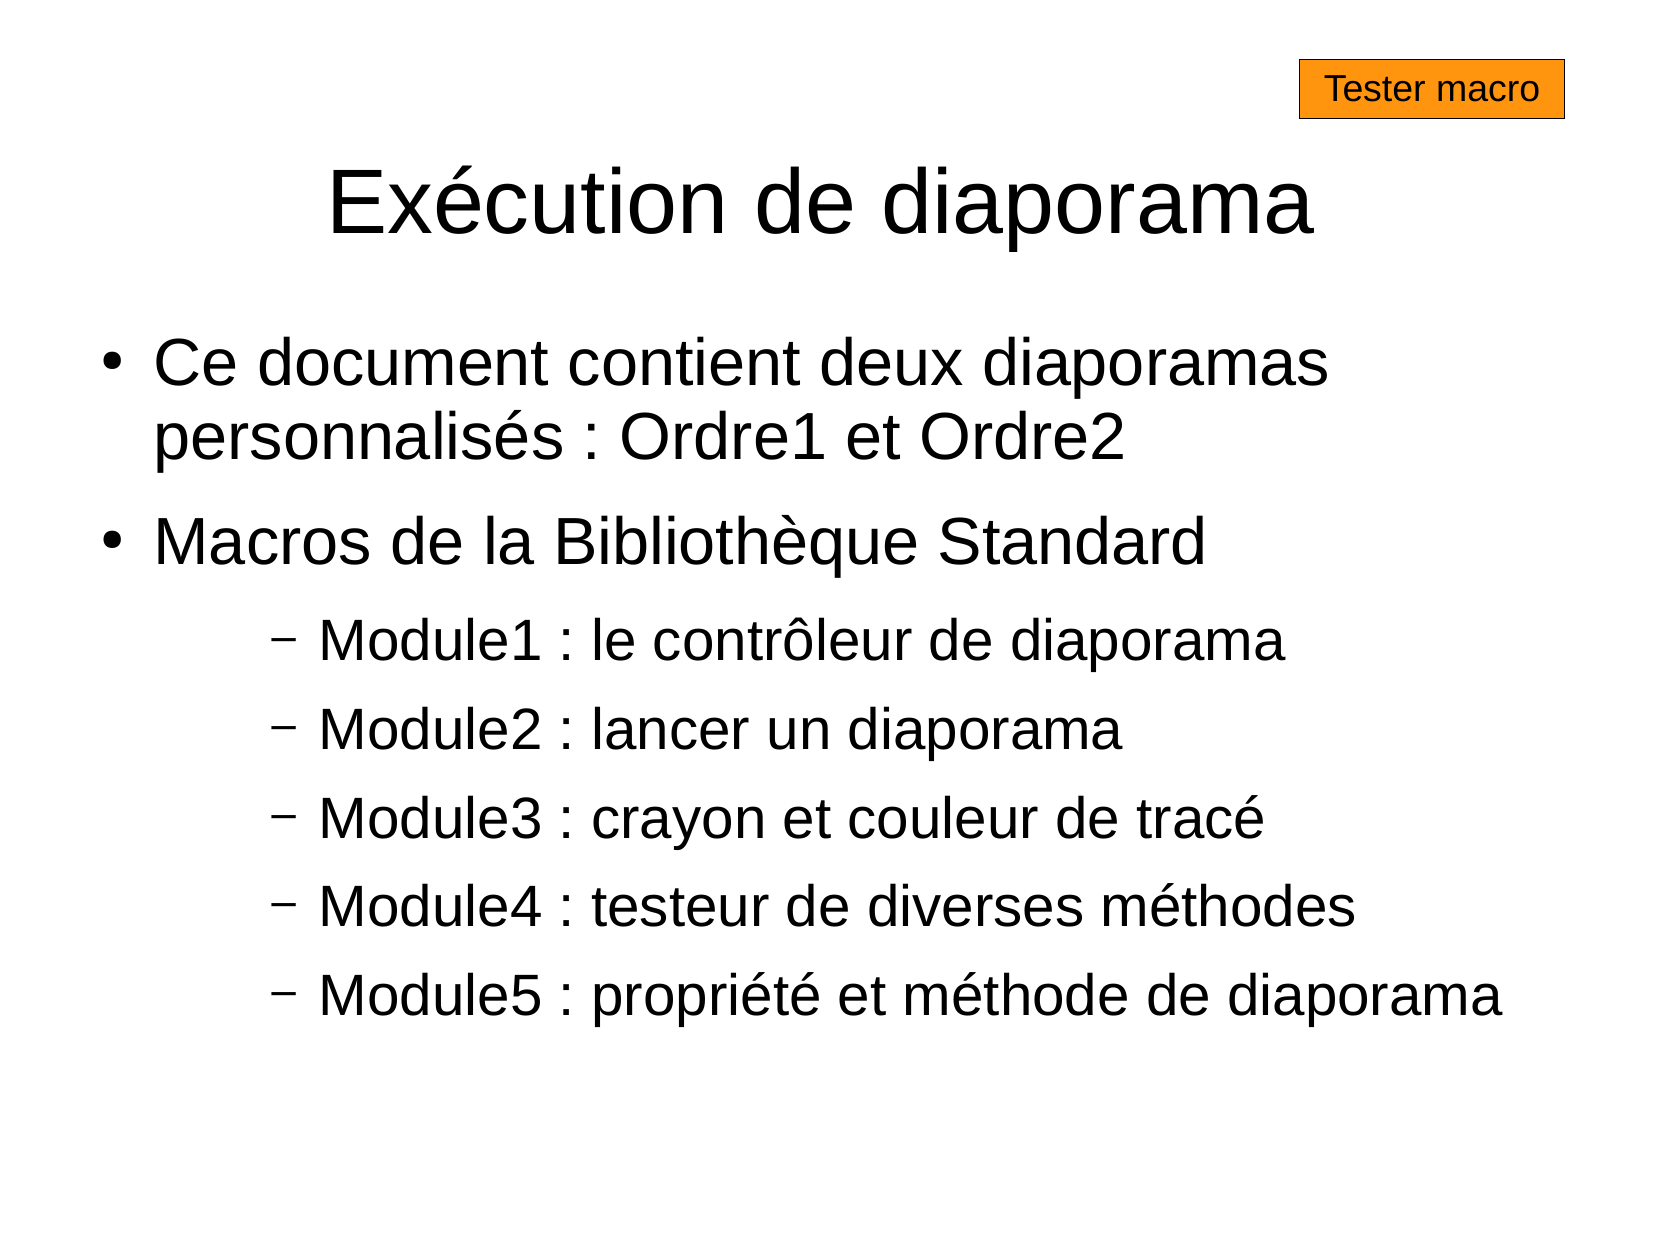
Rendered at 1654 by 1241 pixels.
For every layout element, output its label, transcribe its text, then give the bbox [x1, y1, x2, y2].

list Ce document contient deux diaporamas personnalisés : Ordre1 et Ordre2 Macros de la Bibliothèque Standard Module1 : le contrôleur de diaporama Module2 : lancer un diaporama Module3 : crayon et couleur de tracé Module4 : testeur de diverses méthodes Module5 : propriété et méthode de diaporama [82, 324, 1571, 1152]
title Exécution de diaporama [76, 118, 1565, 287]
